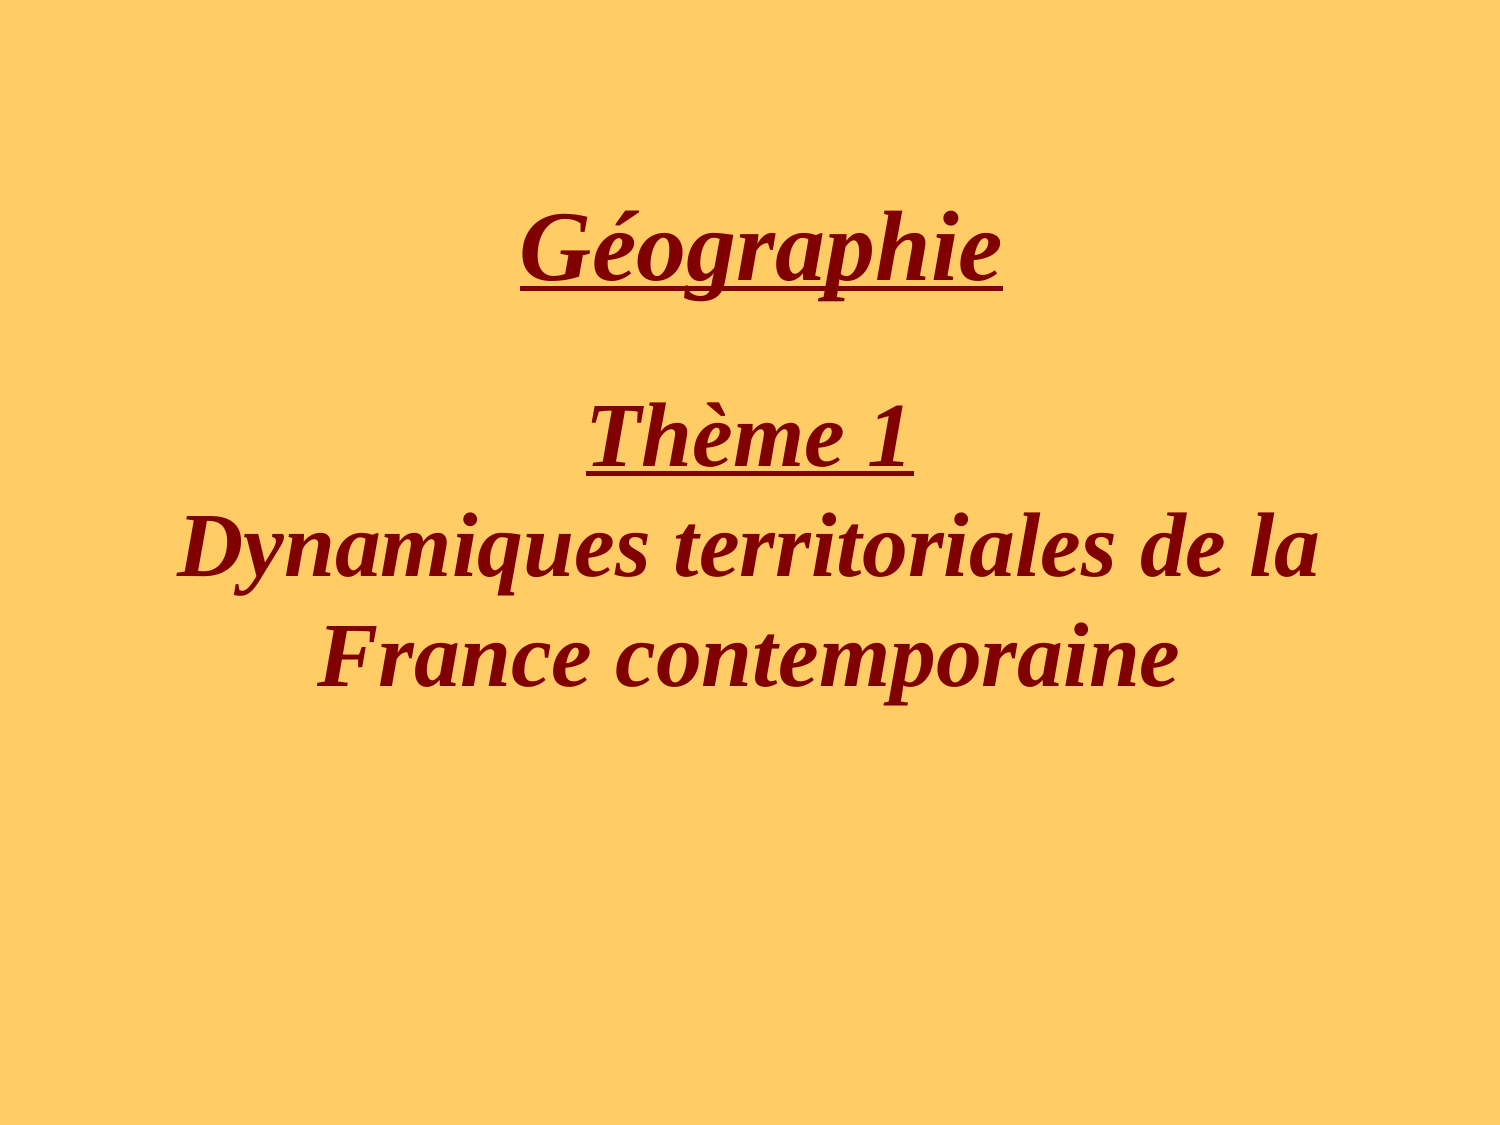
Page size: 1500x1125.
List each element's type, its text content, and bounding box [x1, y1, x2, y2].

text_box Géographie [183, 172, 1341, 310]
title Thème 1 Dynamiques territoriales de la France contemporaine [112, 99, 1388, 870]
